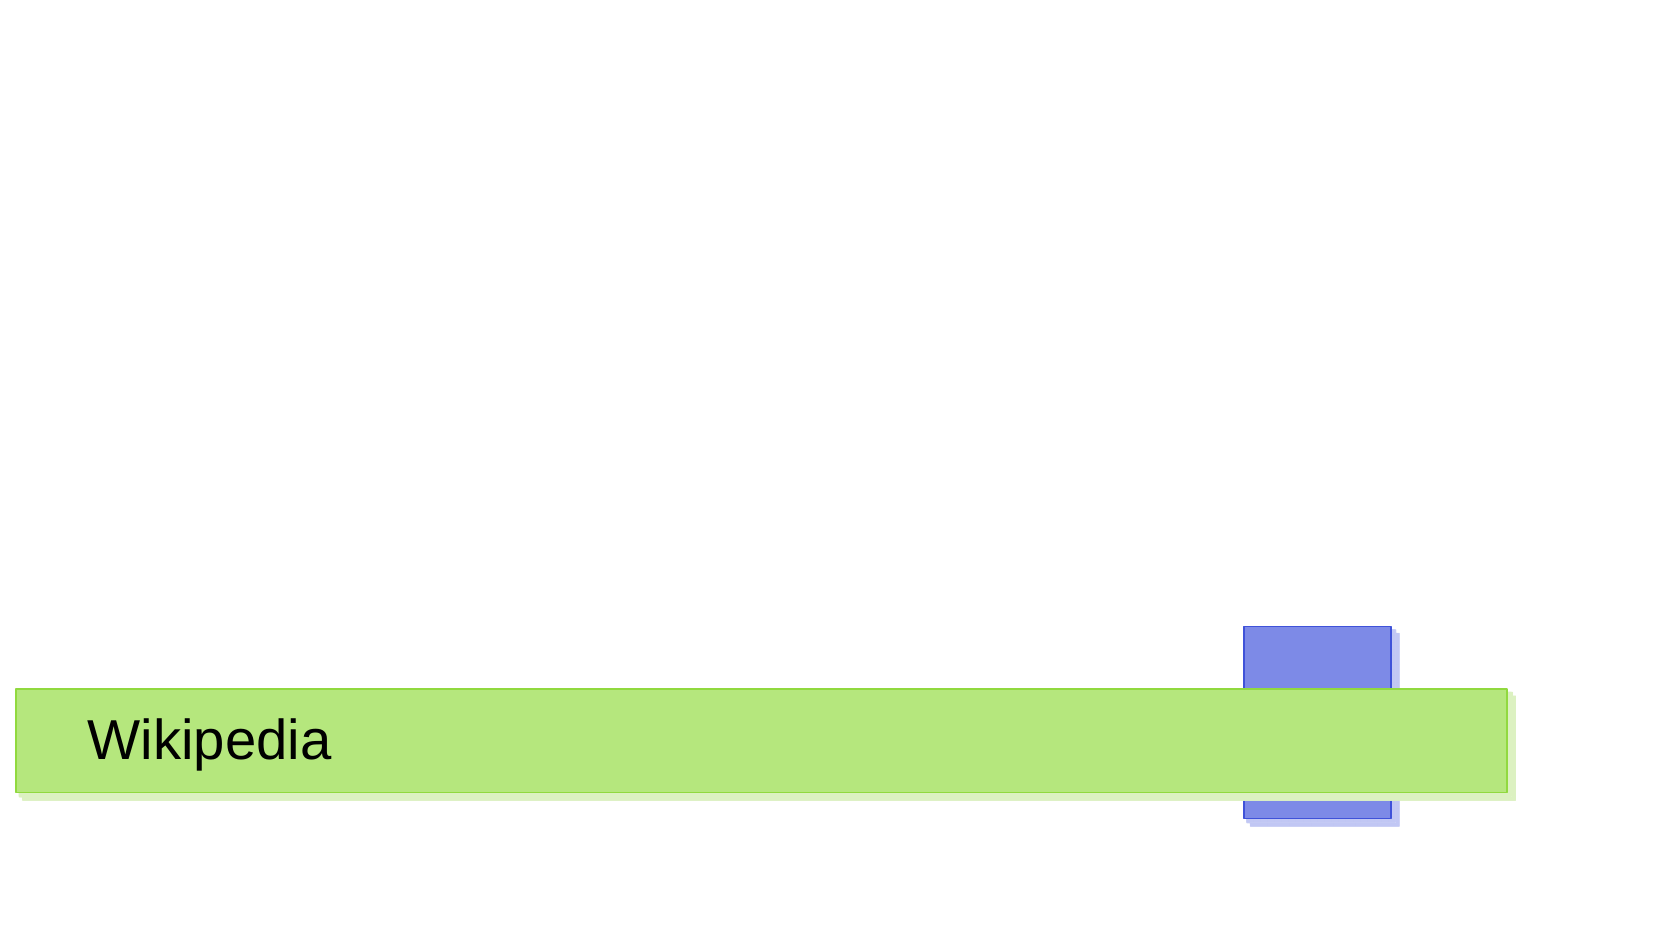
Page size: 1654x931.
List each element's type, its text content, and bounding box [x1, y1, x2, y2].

text_box [1243, 797, 1392, 819]
text_box [15, 689, 1508, 793]
title Wikipedia [87, 687, 1506, 792]
text_box [1243, 626, 1392, 687]
